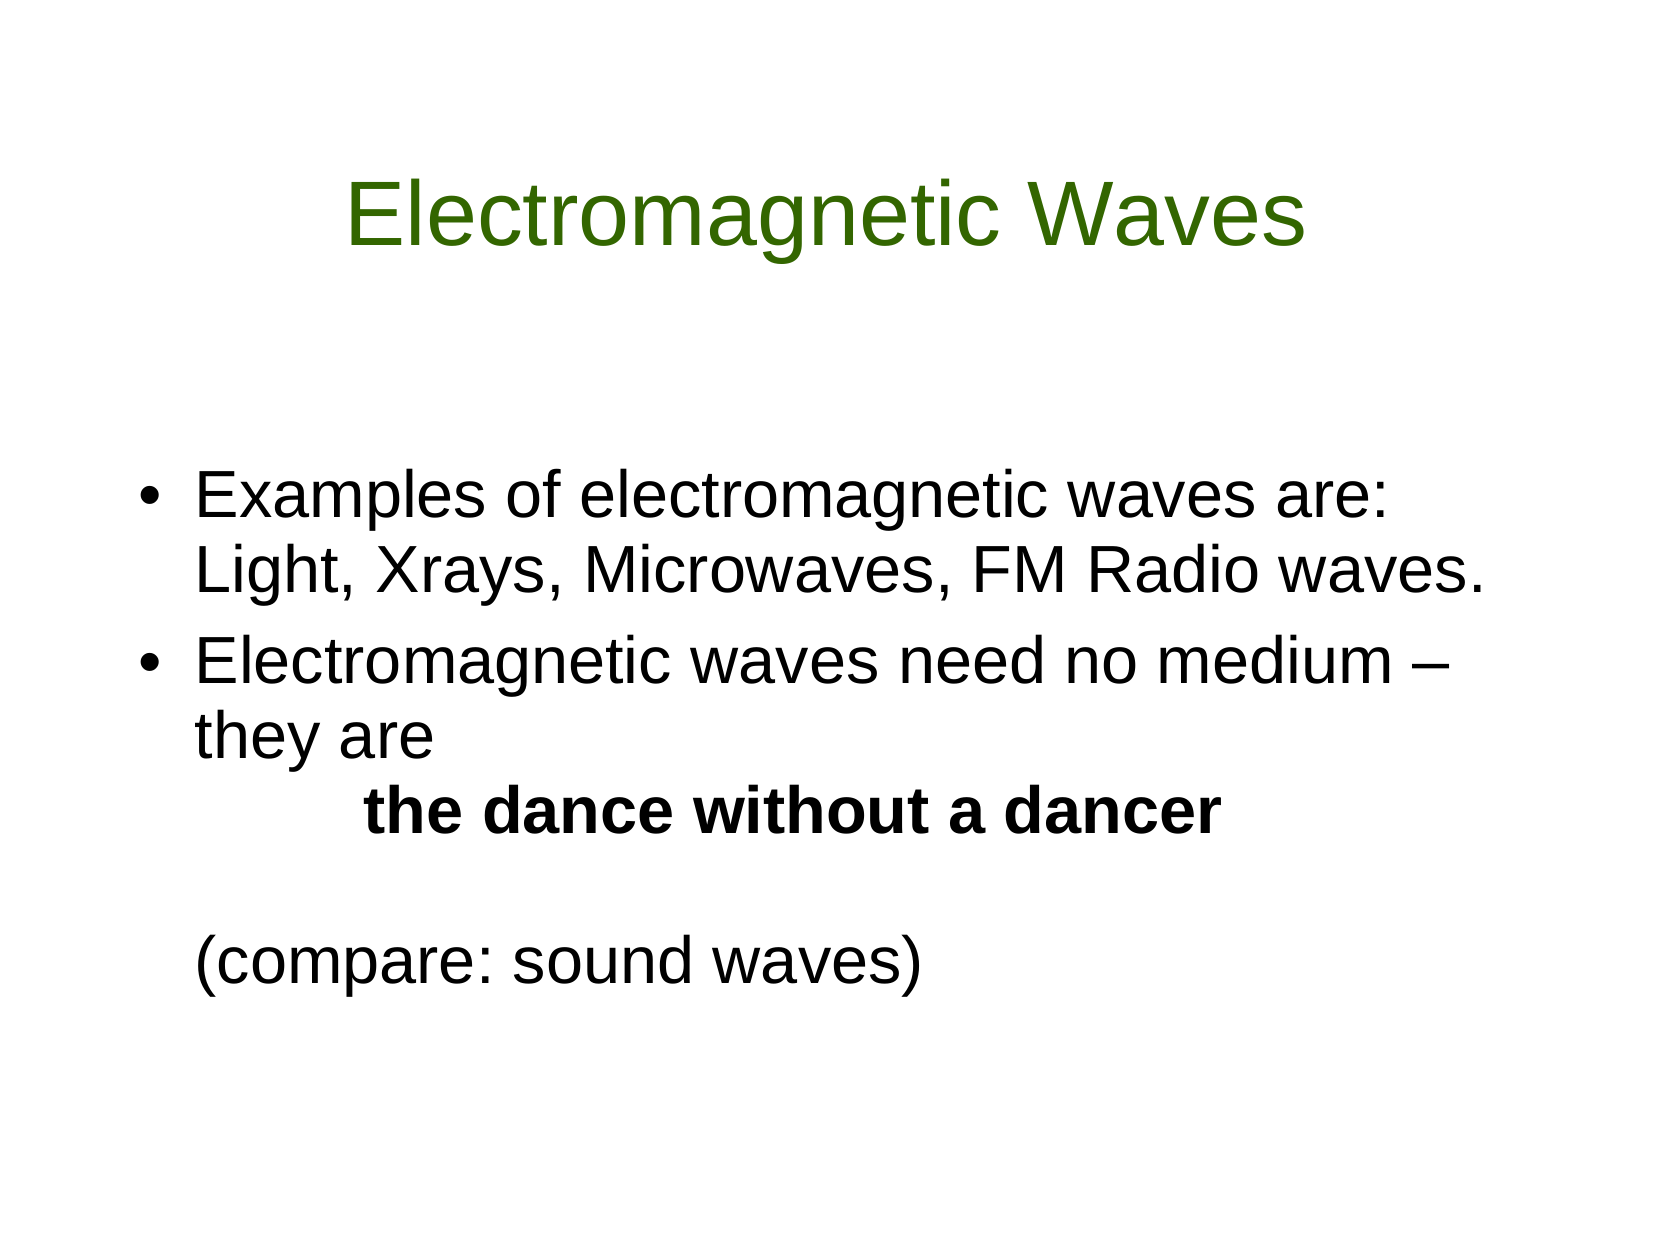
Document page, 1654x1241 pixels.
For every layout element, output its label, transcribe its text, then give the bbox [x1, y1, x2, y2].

list Examples of electromagnetic waves are: Light, Xrays, Microwaves, FM Radio waves. Electromagnetic waves need no medium – they are the dance without a dancer (compare: sound waves) [123, 358, 1530, 1103]
title Electromagnetic Waves [123, 110, 1530, 317]
